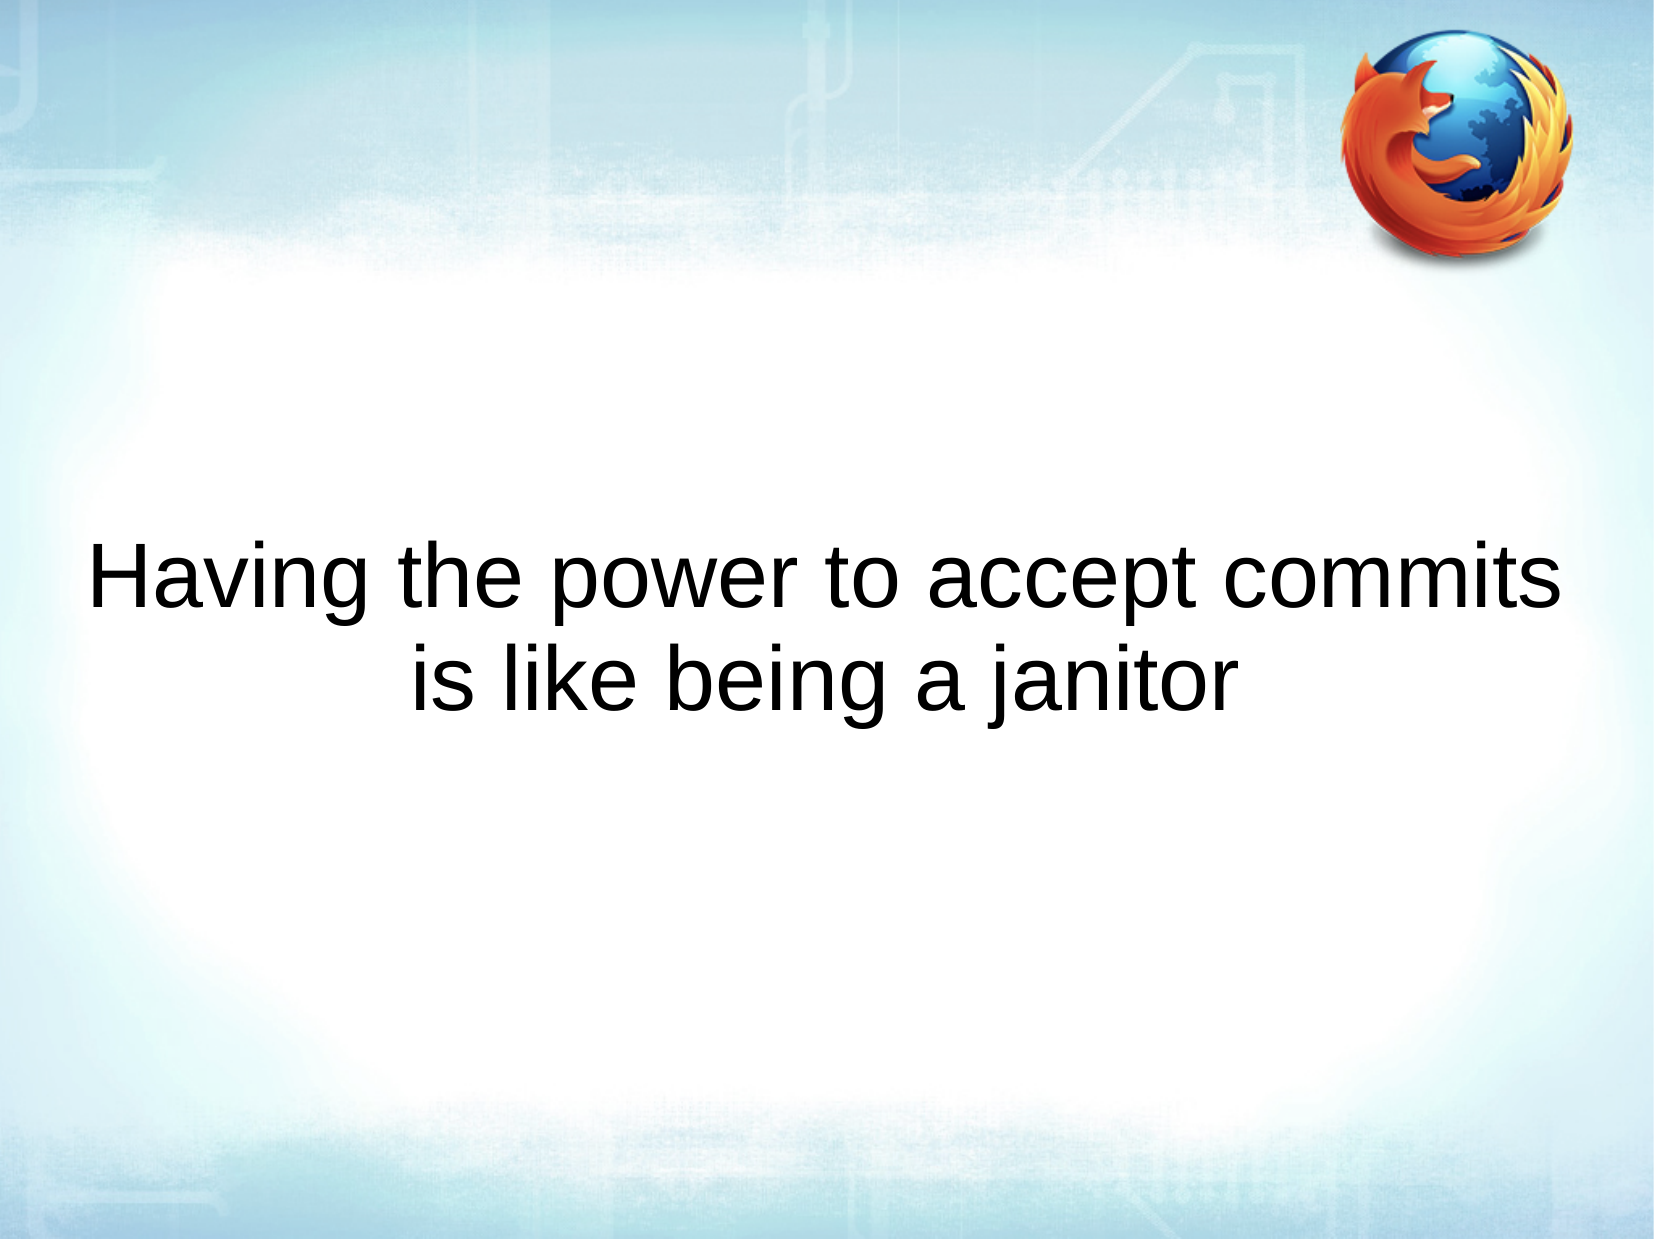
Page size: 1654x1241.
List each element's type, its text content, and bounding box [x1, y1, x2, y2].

title Having the power to accept commits is like being a janitor [57, 525, 1595, 732]
picture [0, 0, 1654, 1239]
